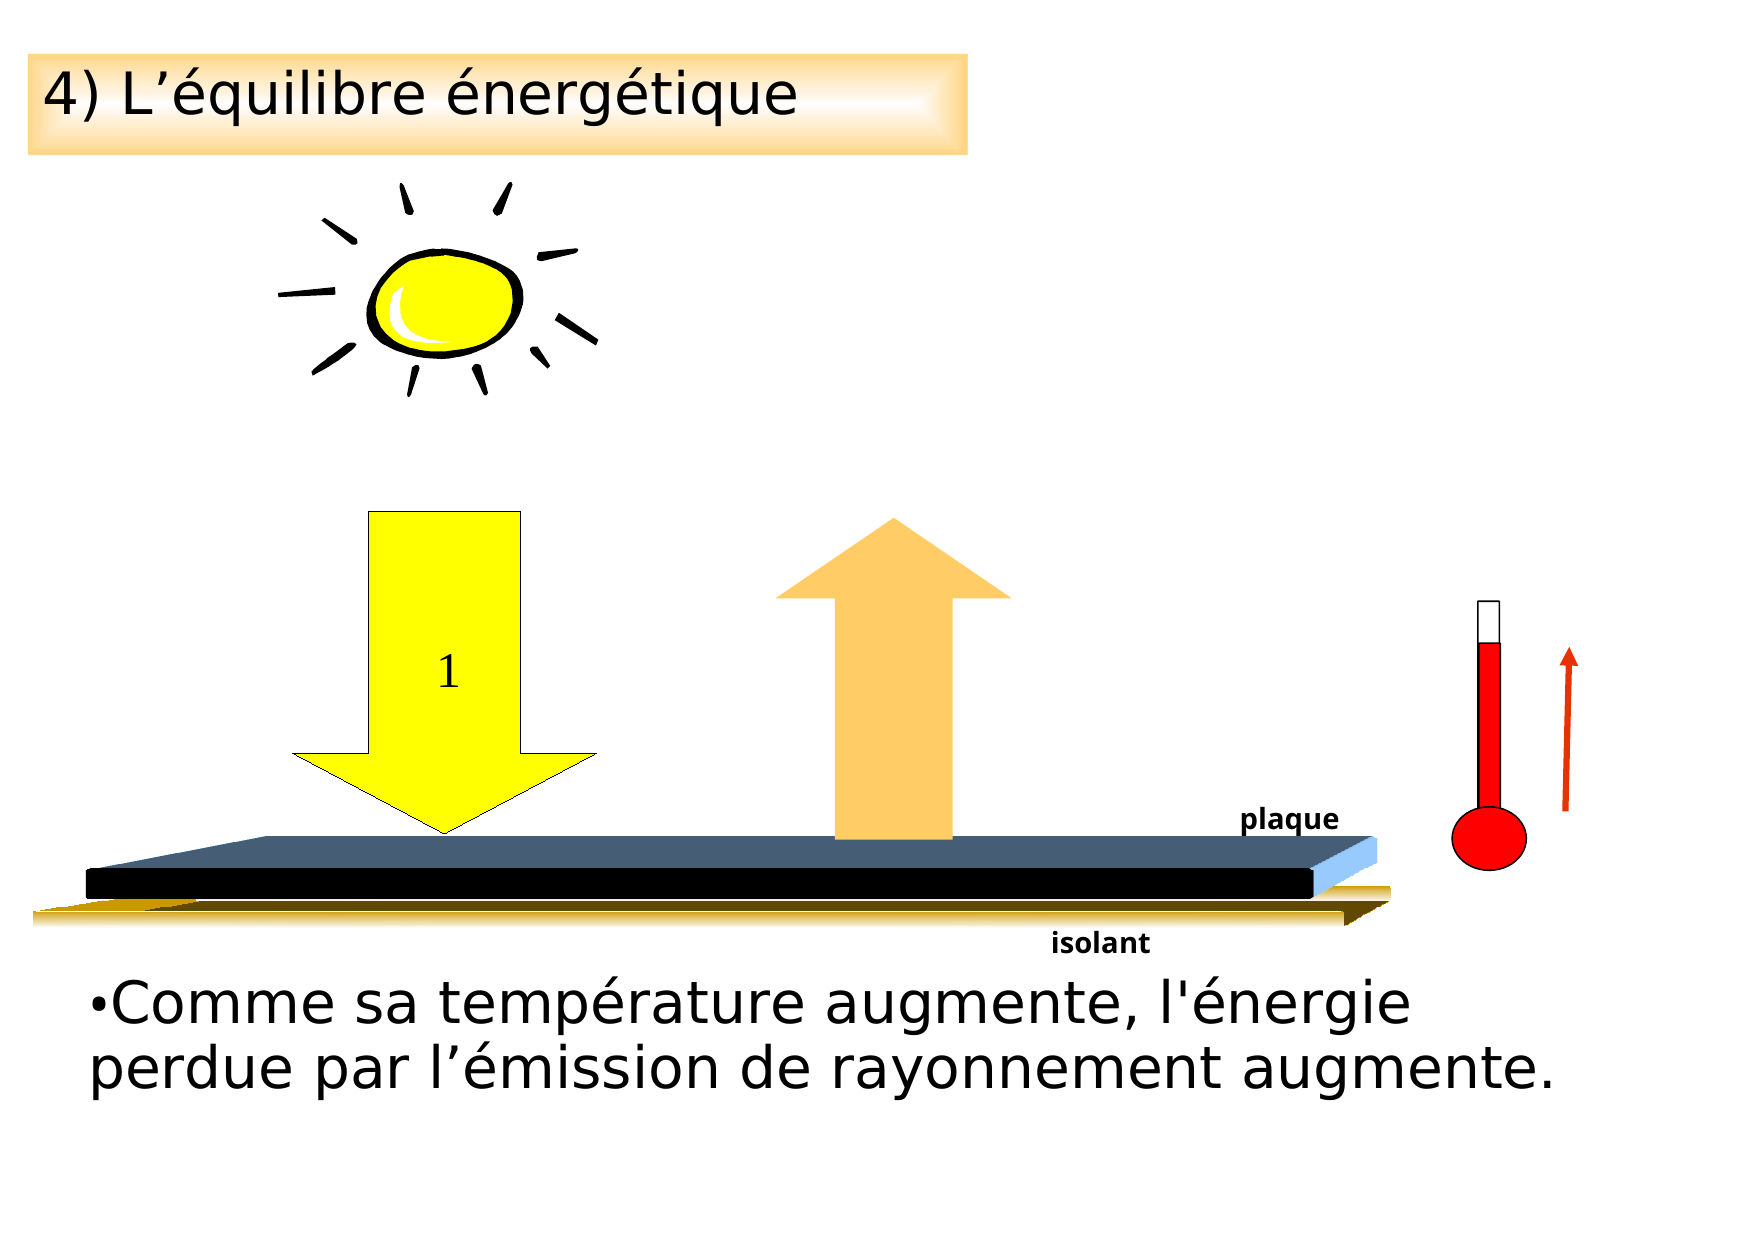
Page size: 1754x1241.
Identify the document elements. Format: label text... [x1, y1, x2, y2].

text_box [366, 248, 524, 360]
text_box [471, 363, 489, 396]
text_box 4) L’équilibre énergétique [27, 53, 967, 155]
text_box [407, 365, 420, 398]
text_box 1 [428, 642, 470, 707]
text_box isolant [1035, 915, 1288, 963]
text_box [399, 182, 414, 216]
text_box [775, 517, 1012, 840]
text_box plaque [1224, 791, 1477, 866]
text_box [536, 248, 579, 262]
text_box Comme sa température augmente, l'énergie perdue par l’émission de rayonnement augmente. [73, 963, 1611, 1201]
text_box [321, 217, 358, 245]
text_box [292, 511, 597, 834]
text_box [1470, 601, 1527, 871]
text_box [311, 342, 357, 376]
text_box [554, 312, 599, 346]
text_box [492, 181, 513, 216]
picture [21, 826, 1406, 939]
text_box [27, 53, 968, 156]
text_box [530, 346, 551, 369]
text_box [277, 287, 336, 298]
